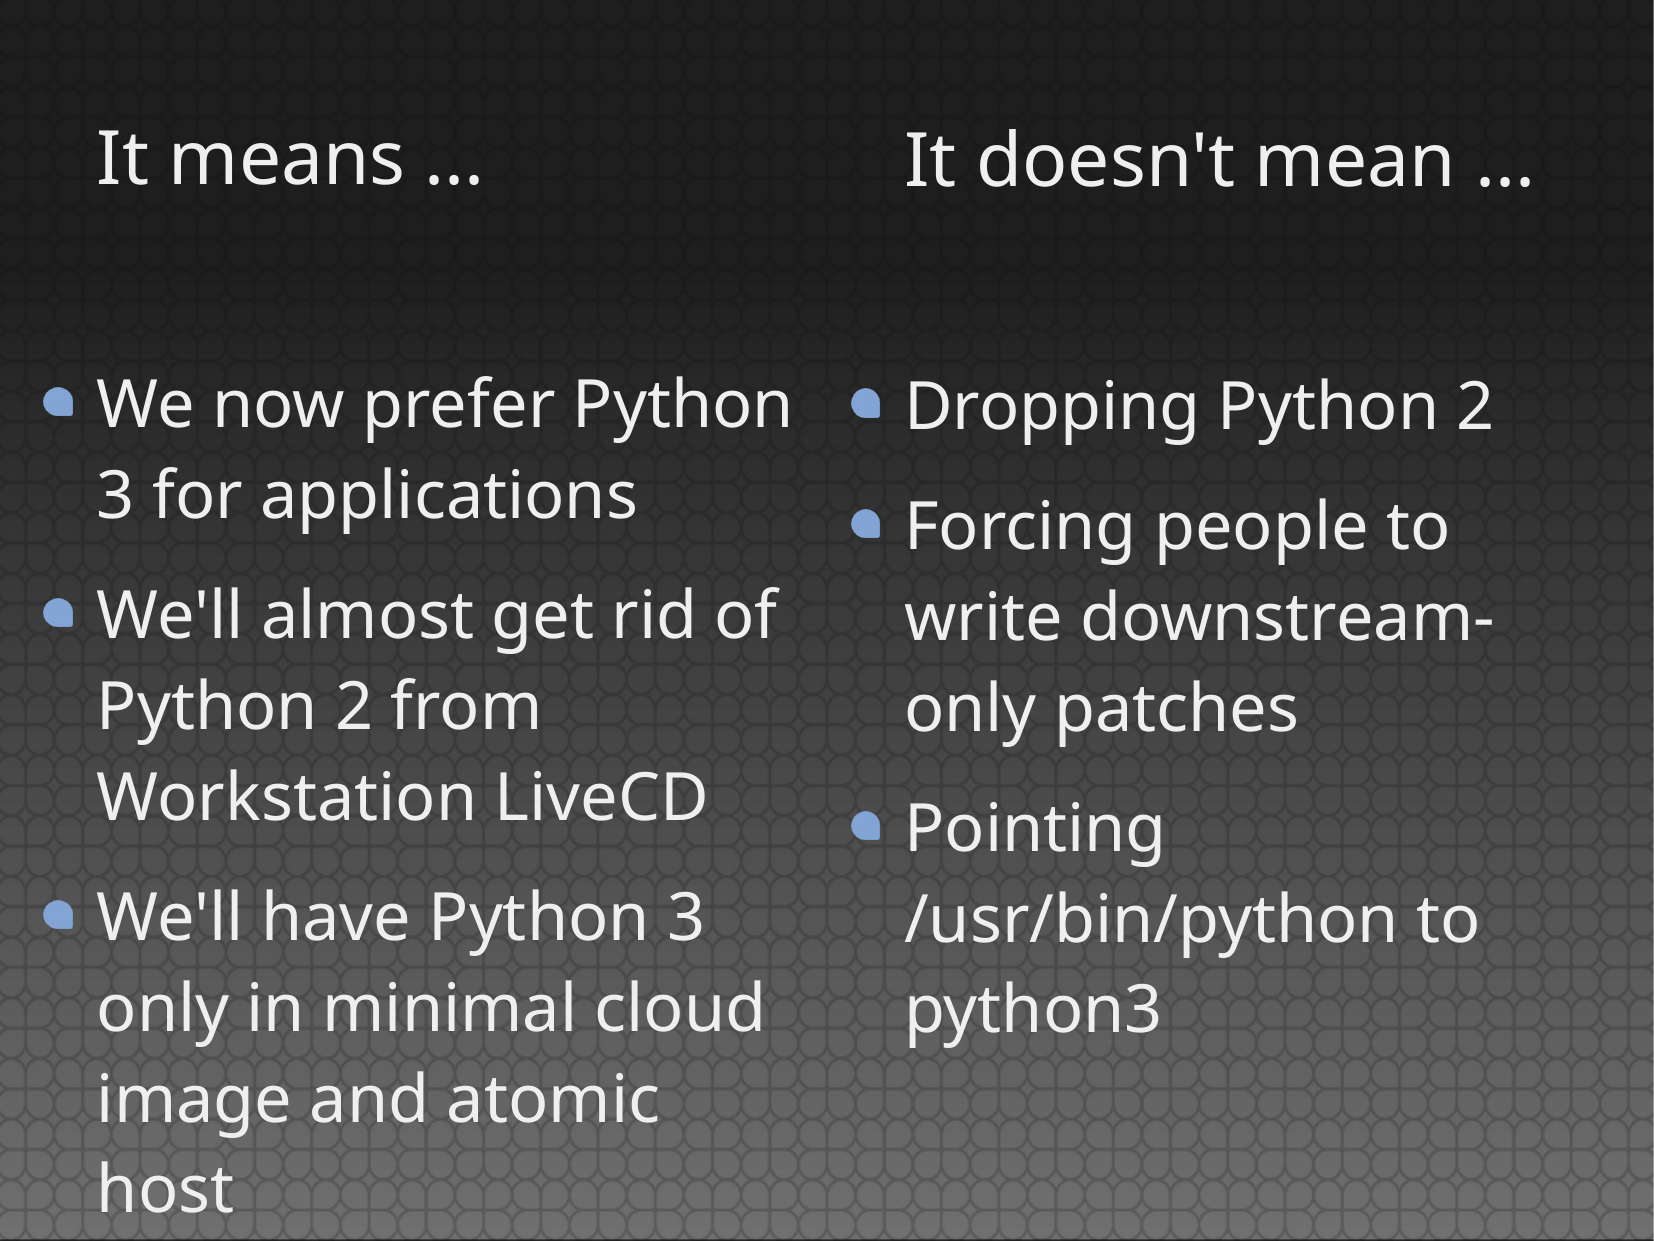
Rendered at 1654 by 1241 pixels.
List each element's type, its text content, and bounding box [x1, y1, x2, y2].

picture [0, 0, 1654, 1241]
list It means ... We now prefer Python 3 for applications We'll almost get rid of Python 2 from Workstation LiveCD We'll have Python 3 only in minimal cloud image and atomic host [26, 104, 809, 1010]
list It doesn't mean ... Dropping Python 2 Forcing people to write downstream-only patches Pointing /usr/bin/python to python3 [833, 105, 1622, 1010]
